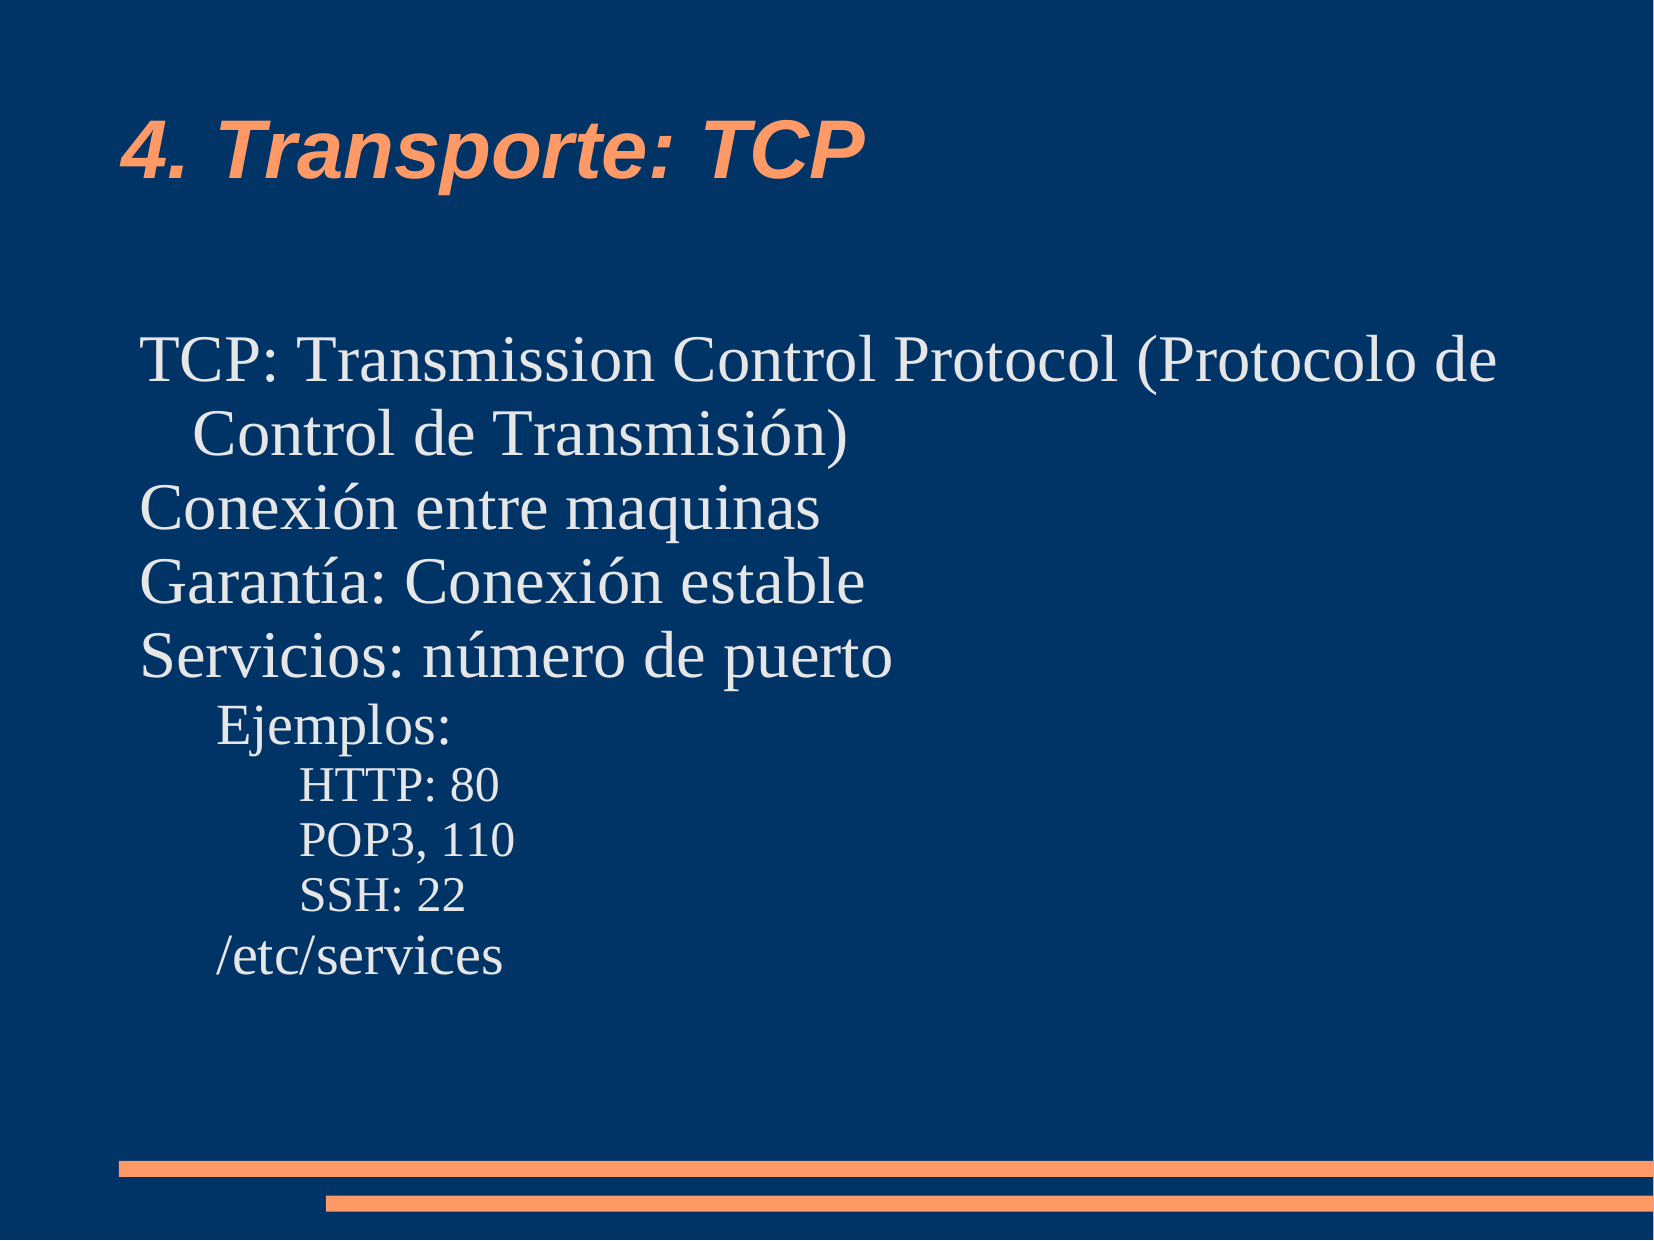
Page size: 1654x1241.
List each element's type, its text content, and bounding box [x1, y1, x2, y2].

list TCP: Transmission Control Protocol (Protocolo de Control de Transmisión) Conexión entre maquinas Garantía: Conexión estable Servicios: número de puerto Ejemplos: HTTP: 80 POP3, 110 SSH: 22 /etc/services [121, 322, 1561, 1133]
title 4. Transporte: TCP [121, 46, 1534, 254]
